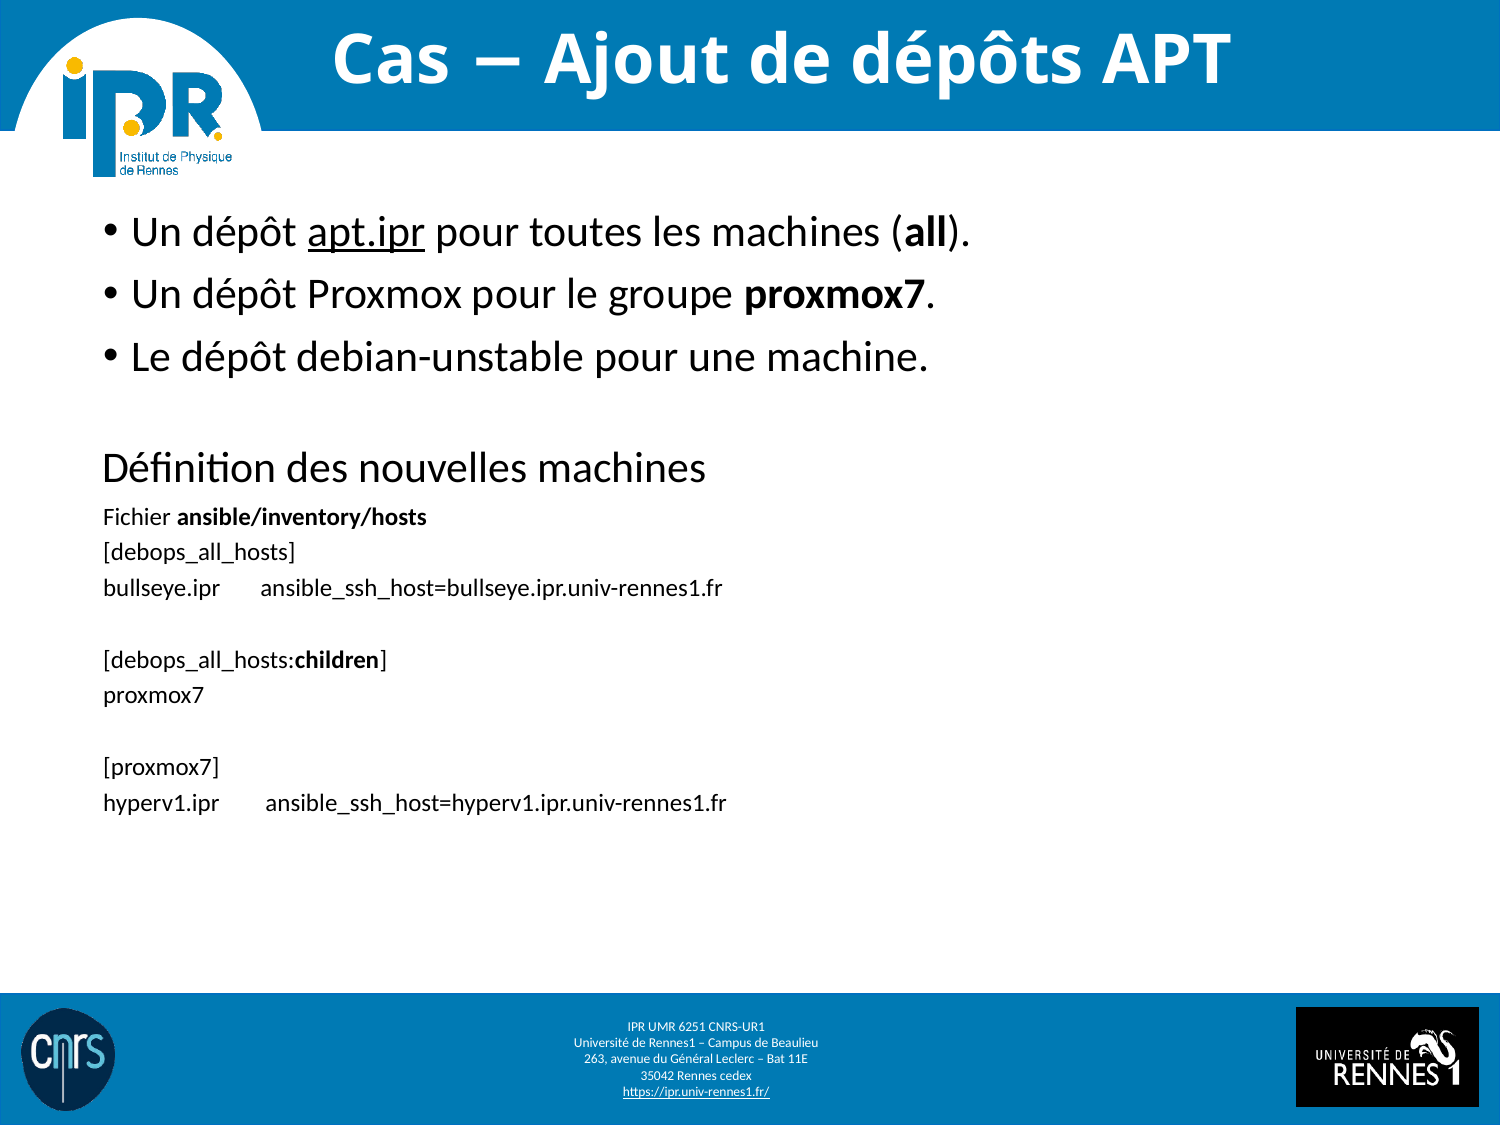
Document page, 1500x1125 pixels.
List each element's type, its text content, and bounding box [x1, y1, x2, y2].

picture [22, 1009, 114, 1110]
list Un dépôt apt.ipr pour toutes les machines (all). Un dépôt Proxmox pour le groupe proxmox7. Le dépôt debian-unstable pour une machine. [88, 200, 1382, 402]
picture [63, 57, 232, 181]
picture [1297, 1008, 1478, 1106]
picture [189, 89, 205, 103]
title Cas − Ajout de dépôts APT [218, 0, 1347, 122]
list Fichier ansible/inventory/hosts [debops_all_hosts] bullseye.ipr ansible_ssh_host=bullseye.ipr.univ-rennes1.fr [debops_all_hosts:children] proxmox7 [proxmox7] hyperv1.ipr ansible_ssh_host=hyperv1.ipr.univ-rennes1.fr [88, 520, 1016, 827]
list Définition des nouvelles machines [59, 437, 1353, 520]
picture [213, 110, 218, 121]
